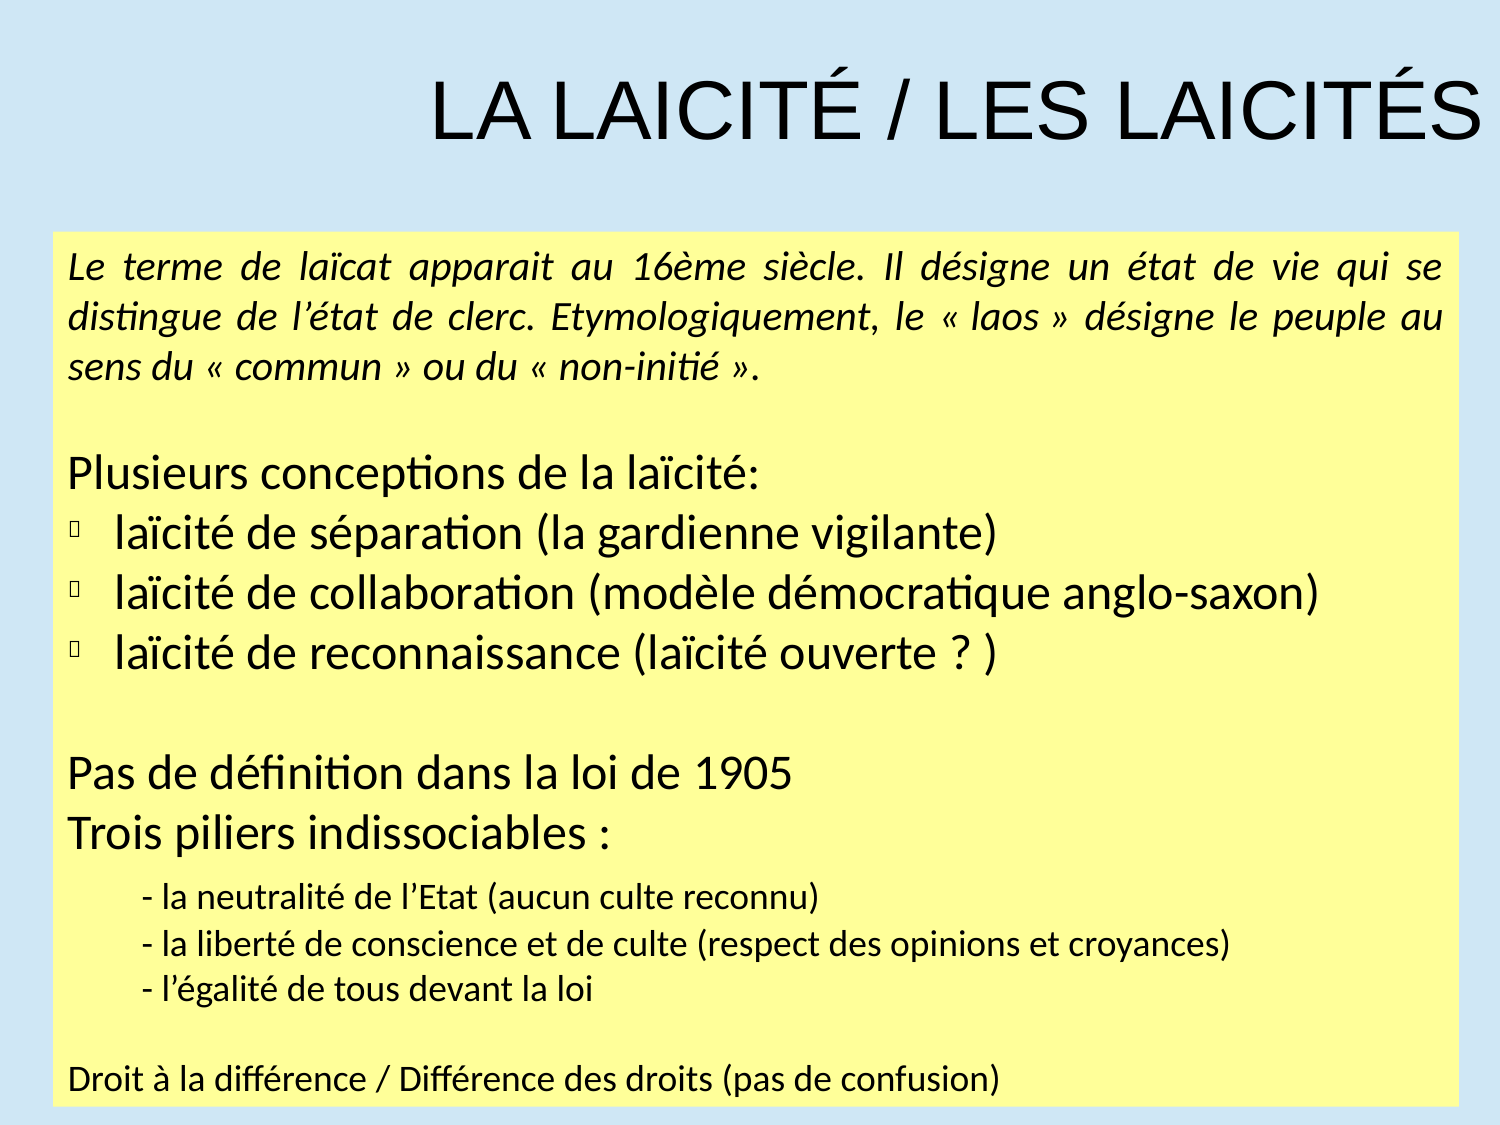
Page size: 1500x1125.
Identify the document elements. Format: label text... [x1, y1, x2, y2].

text_box Le terme de laïcat apparait au 16ème siècle. Il désigne un état de vie qui se distingue de l’état de clerc. Etymologiquement, le « laos » désigne le peuple au sens du « commun » ou du « non-initié ». Plusieurs conceptions de la laïcité: laïcité de séparation (la gardienne vigilante) laïcité de collaboration (modèle démocratique anglo-saxon) laïcité de reconnaissance (laïcité ouverte ? ) Pas de définition dans la loi de 1905 Trois piliers indissociables : - la neutralité de l’Etat (aucun culte reconnu) - la liberté de conscience et de culte (respect des opinions et croyances) - l’égalité de tous devant la loi Droit à la différence / Différence des droits (pas de confusion) [53, 231, 1459, 1107]
text_box LA LAICITÉ / LES LAICITÉS [317, 42, 1500, 171]
